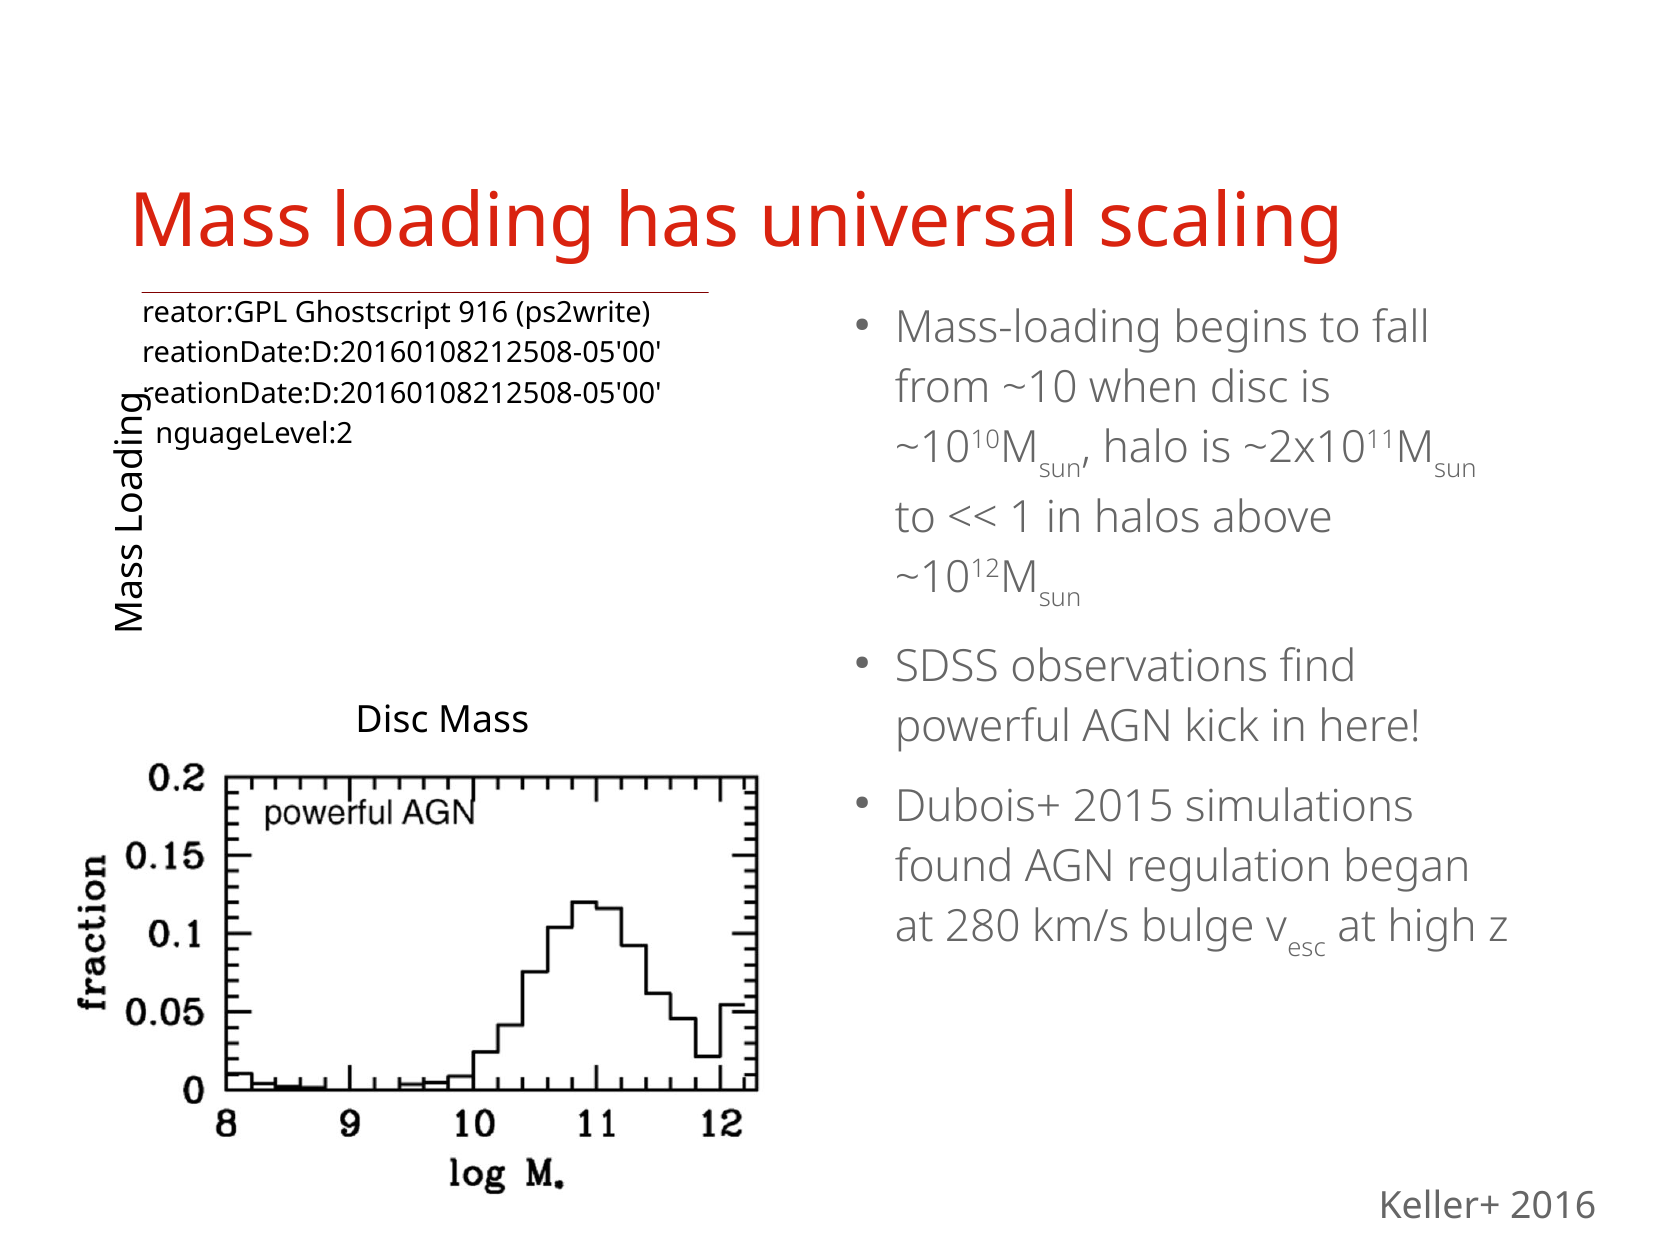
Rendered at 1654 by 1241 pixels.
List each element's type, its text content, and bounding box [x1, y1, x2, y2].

picture [70, 754, 776, 1197]
text_box Mass Loading [94, 246, 166, 650]
list Mass-loading begins to fall from ~10 when disc is ~1010Msun, halo is ~2x1011Msun to << 1 in halos above ~1012Msun SDSS observations find powerful AGN kick in here! Dubois+ 2015 simulations found AGN regulation began at 280 km/s bulge vesc at high z [841, 295, 1519, 1010]
title Mass loading has universal scaling [129, 153, 1518, 281]
text_box Disc Mass [340, 685, 745, 754]
picture [141, 290, 709, 709]
text_box Keller+ 2016 [1363, 1171, 1631, 1229]
